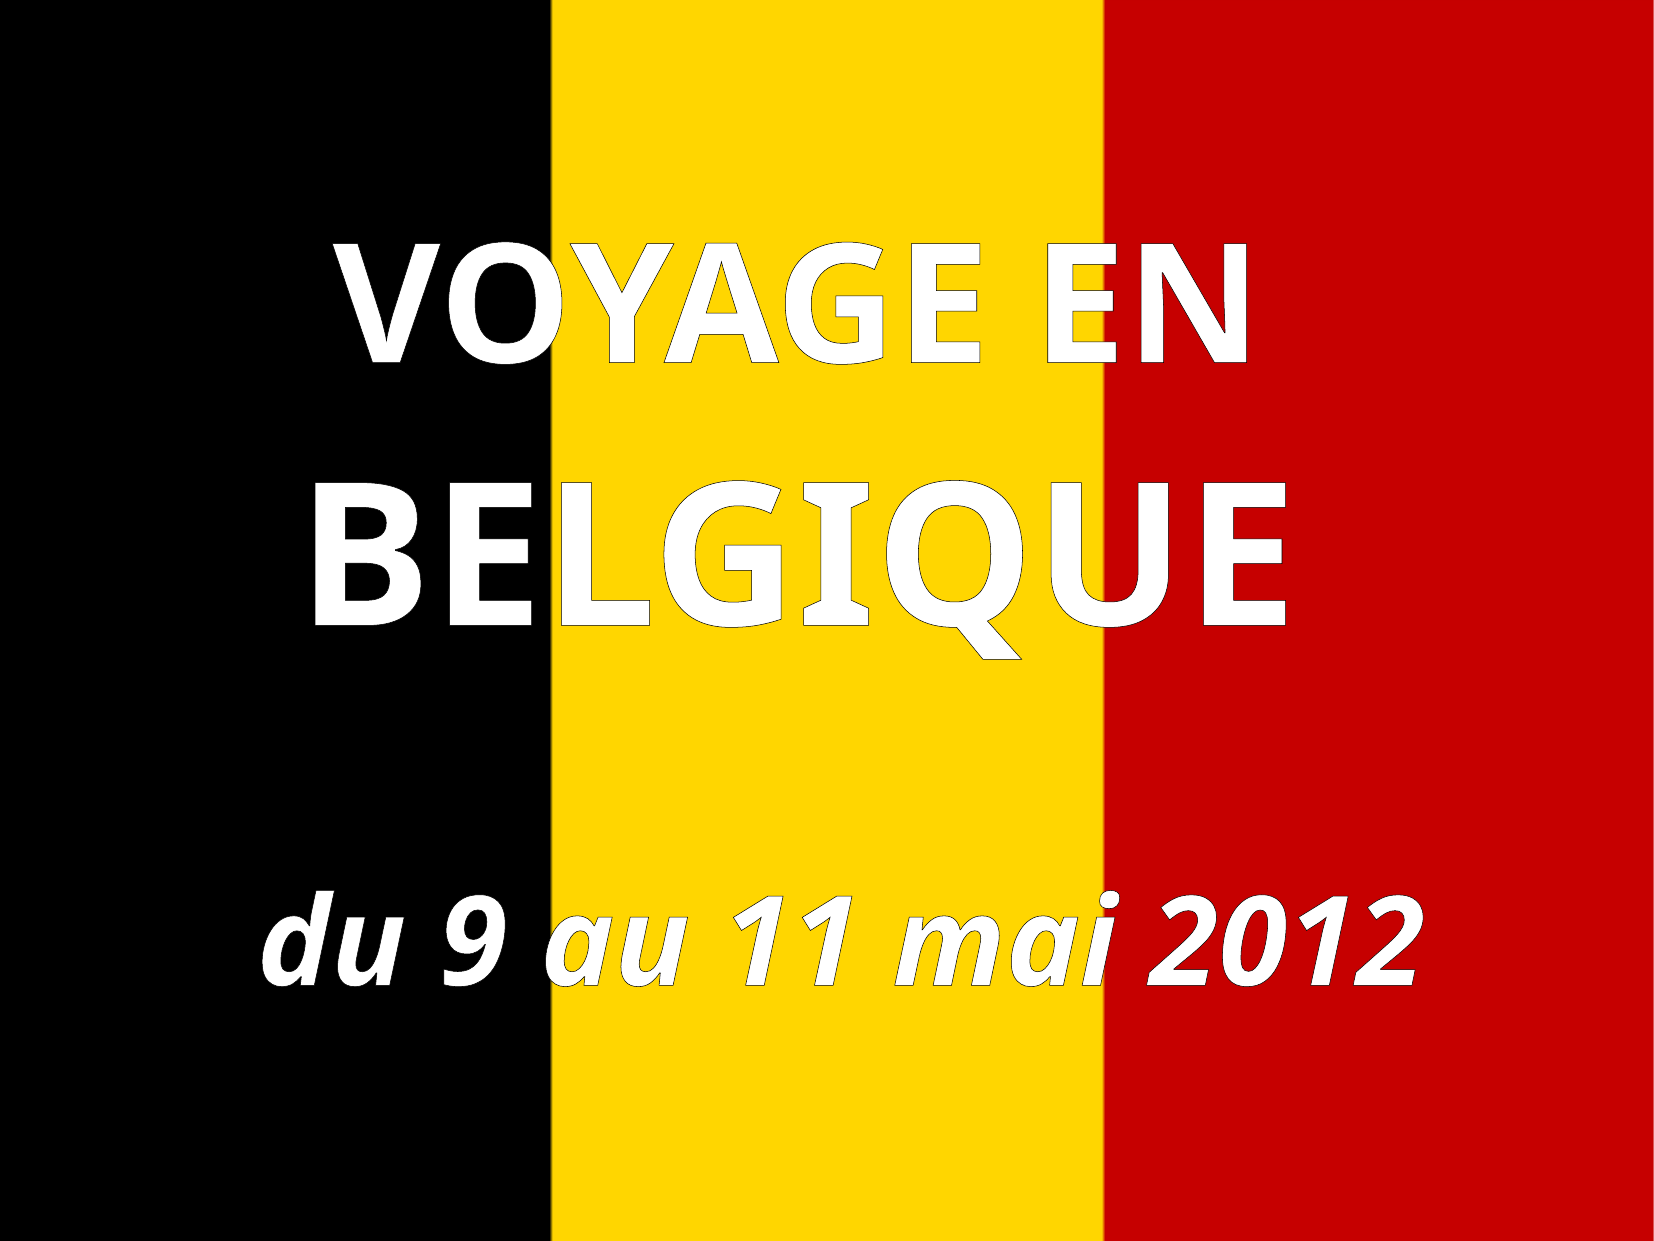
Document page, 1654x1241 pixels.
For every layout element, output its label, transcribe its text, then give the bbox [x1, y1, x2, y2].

text_box VOYAGE EN BELGIQUE [236, 177, 1359, 703]
text_box du 9 au 11 mai 2012 [147, 844, 1536, 1034]
picture [0, 0, 1654, 1241]
